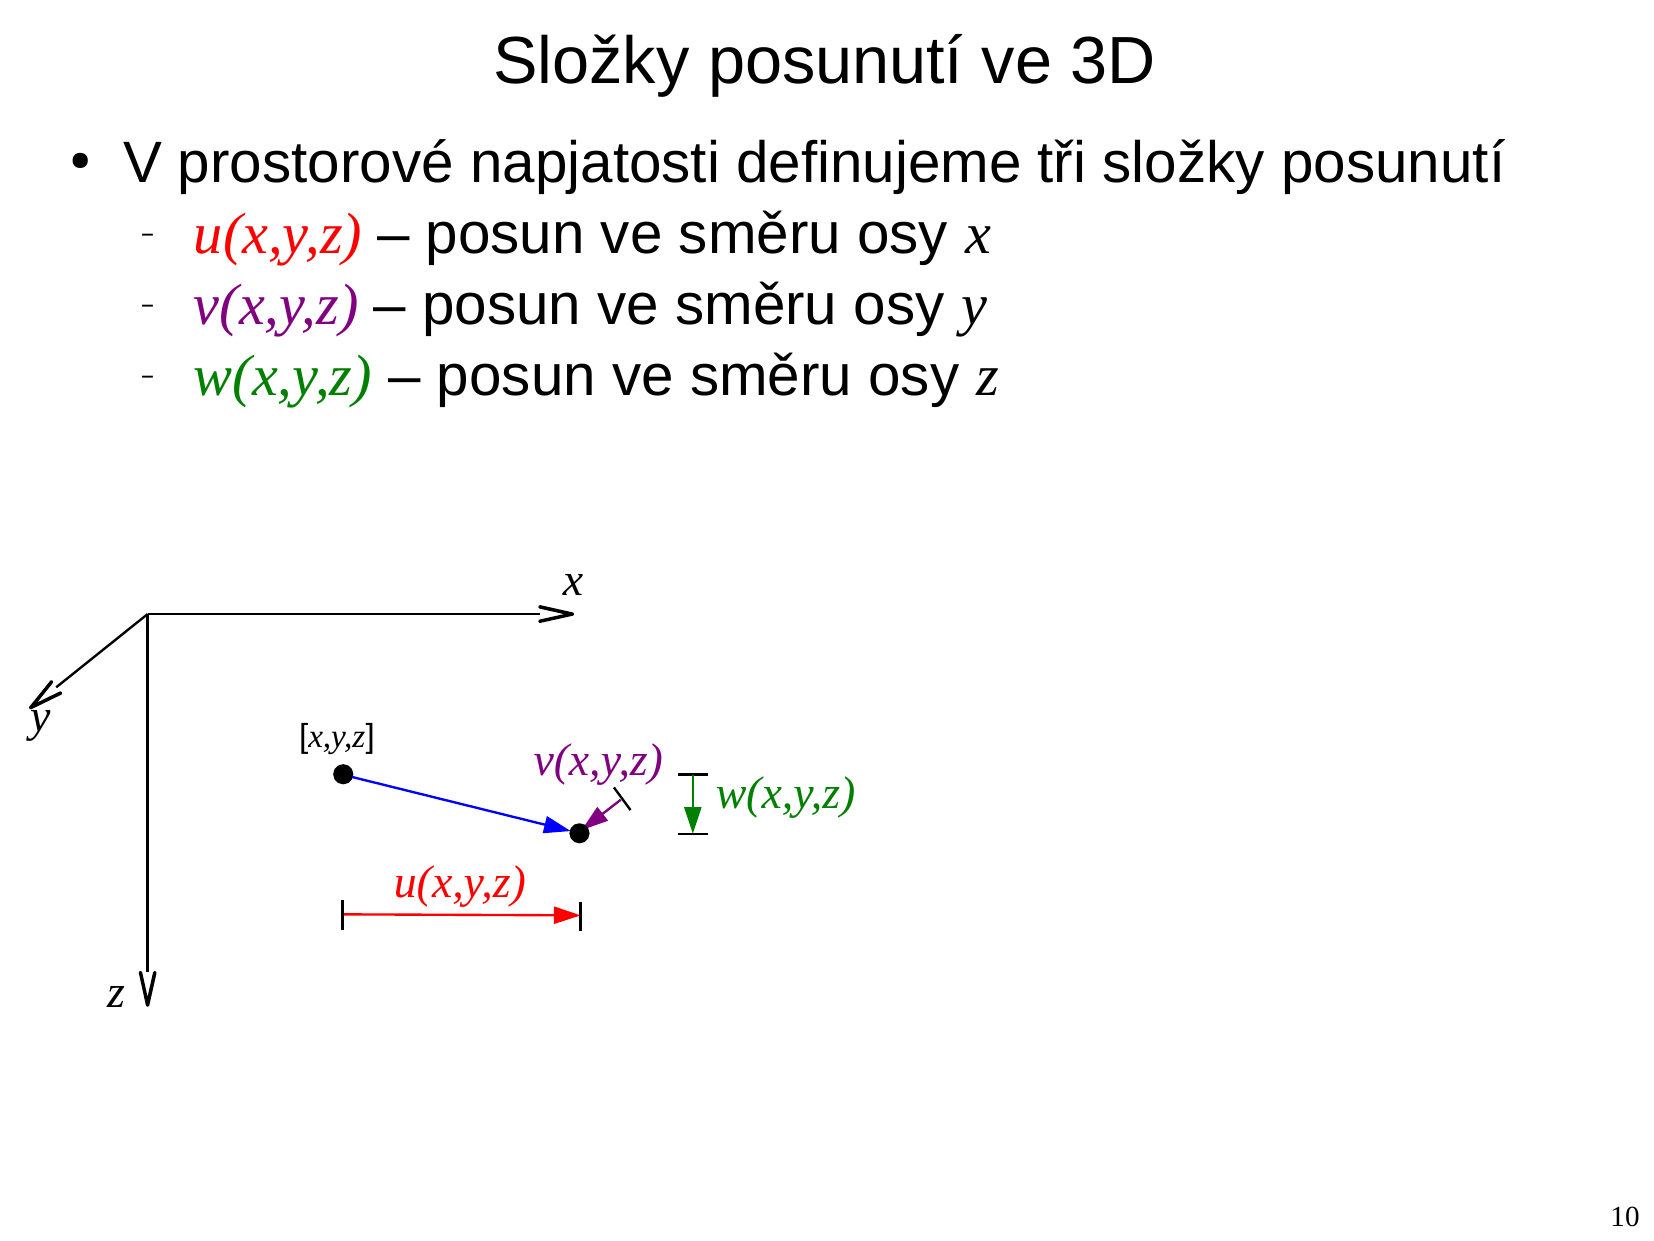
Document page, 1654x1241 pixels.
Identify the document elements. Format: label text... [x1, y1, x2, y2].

list V prostorové napjatosti definujeme tři složky posunutí u(x,y,z) – posun ve směru osy x v(x,y,z) – posun ve směru osy y w(x,y,z) – posun ve směru osy z [52, 129, 1603, 502]
text_box [570, 824, 589, 843]
text_box x [548, 611, 560, 617]
title Složky posunutí ve 3D [37, 8, 1613, 113]
text_box v(x,y,z) [533, 735, 697, 794]
text_box [x,y,z] [284, 709, 392, 767]
text_box x [548, 547, 604, 632]
text_box z [92, 959, 148, 1044]
text_box [334, 765, 353, 784]
text_box u(x,y,z) [393, 856, 555, 916]
text_box y [15, 683, 71, 768]
text_box w(x,y,z) [715, 768, 879, 827]
